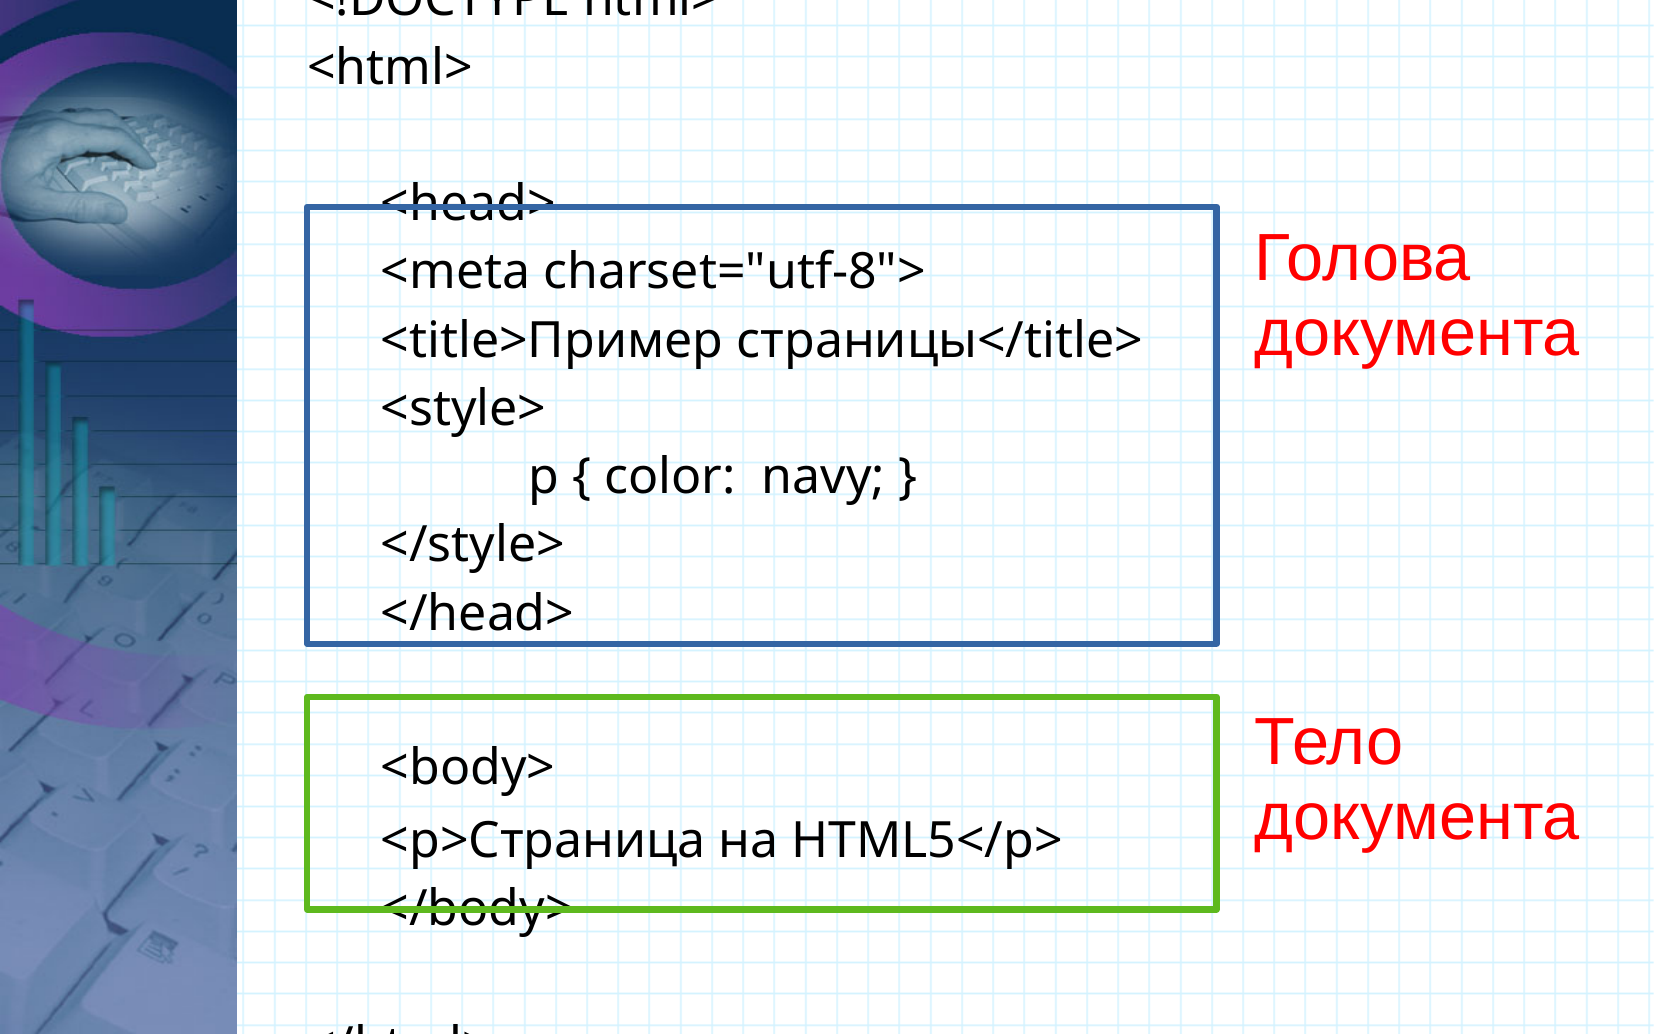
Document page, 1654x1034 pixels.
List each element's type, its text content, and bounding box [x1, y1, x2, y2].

text_box Тело документа [1240, 696, 1596, 905]
text_box [307, 206, 1217, 644]
text_box <!DOCTYPE html> <html> <head> <meta charset="utf-8"> <title>Пример страницы</title> <style> p { color: navy; } </style> </head> <body> <p>Страница на HTML5</p> </body> </html> [271, 29, 1630, 1010]
picture [393, 0, 416, 12]
text_box Голова документа [1240, 212, 1596, 377]
picture [0, 0, 1654, 1034]
picture [358, 0, 377, 11]
text_box [307, 696, 1217, 910]
